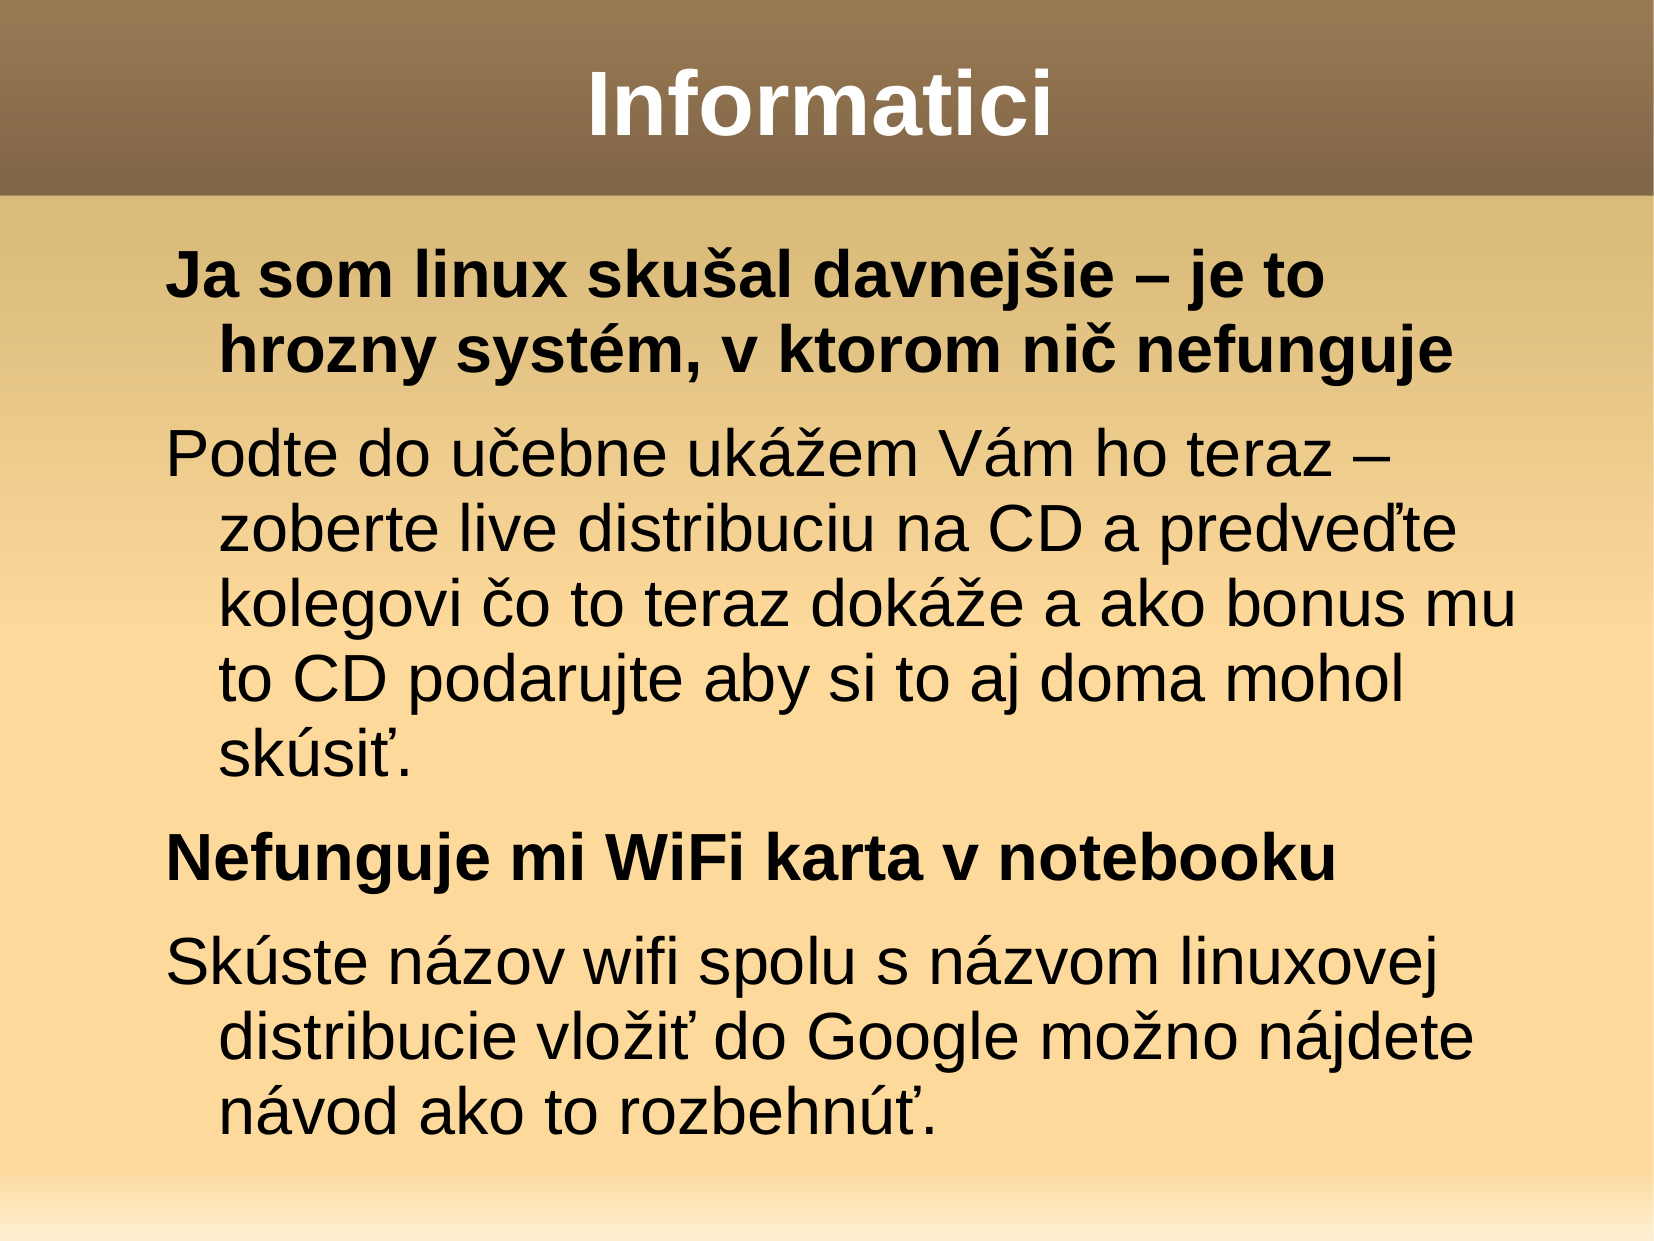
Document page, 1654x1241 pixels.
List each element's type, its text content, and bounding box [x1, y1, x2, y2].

picture [0, 0, 1654, 1241]
list Ja som linux skušal davnejšie – je to hrozny systém, v ktorom nič nefunguje Podte do učebne ukážem Vám ho teraz – zoberte live distribuciu na CD a predveďte kolegovi čo to teraz dokáže a ako bonus mu to CD podarujte aby si to aj doma mohol skúsiť. Nefunguje mi WiFi karta v notebooku Skúste názov wifi spolu s názvom linuxovej distribucie vložiť do Google možno nájdete návod ako to rozbehnúť. [147, 237, 1529, 1182]
title Informatici [76, 0, 1565, 208]
